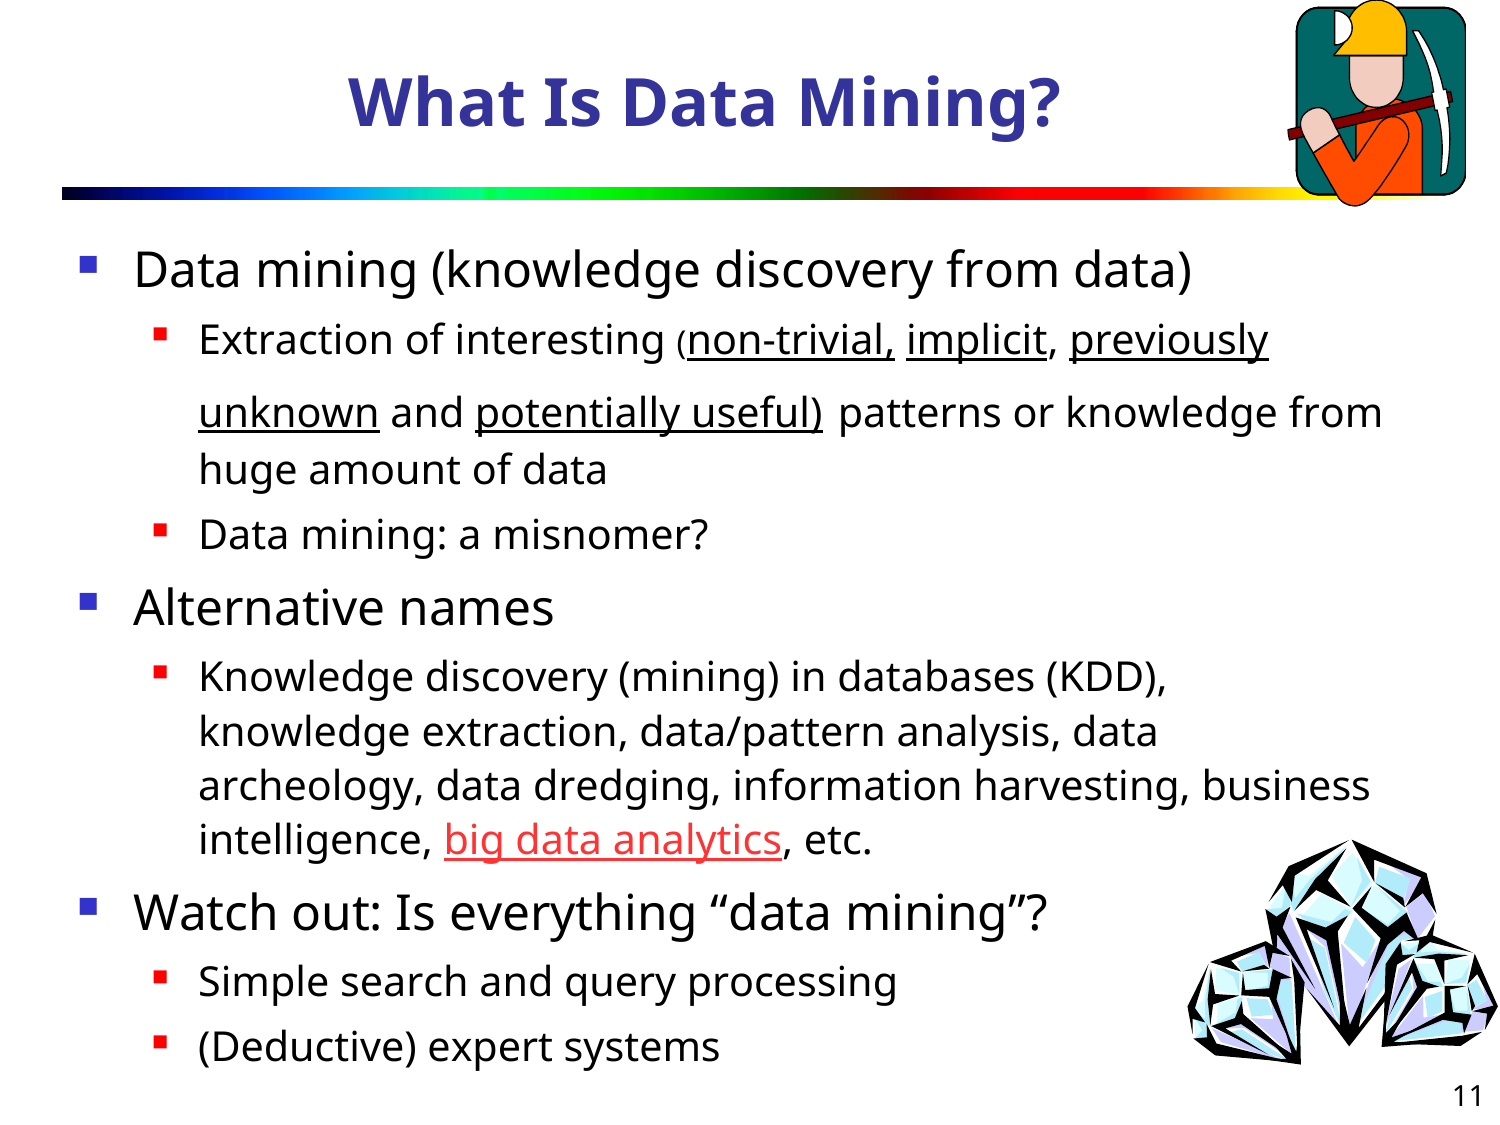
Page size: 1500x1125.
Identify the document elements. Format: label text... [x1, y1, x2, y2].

text_box <number> [1187, 1067, 1500, 1125]
picture [1287, 0, 1466, 213]
list Data mining (knowledge discovery from data) Extraction of interesting (non-trivial, implicit, previously unknown and potentially useful) patterns or knowledge from huge amount of data Data mining: a misnomer? Alternative names Knowledge discovery (mining) in databases (KDD), knowledge extraction, data/pattern analysis, data archeology, data dredging, information harvesting, business intelligence, big data analytics, etc. Watch out: Is everything “data mining”? Simple search and query processing (Deductive) expert systems [62, 224, 1400, 1087]
title What Is Data Mining? [147, 49, 1263, 151]
picture [1187, 837, 1500, 1067]
